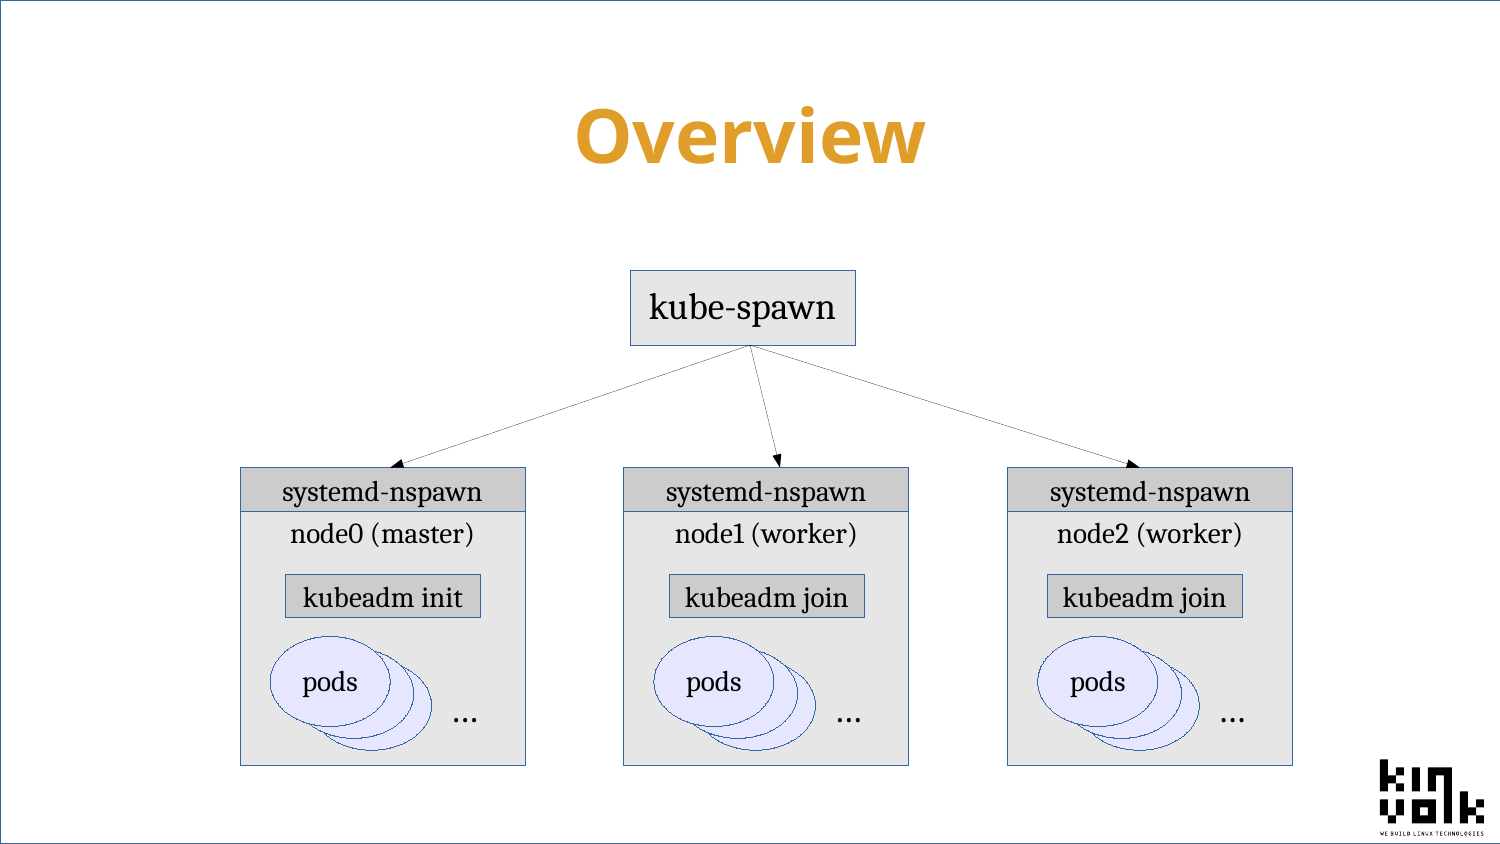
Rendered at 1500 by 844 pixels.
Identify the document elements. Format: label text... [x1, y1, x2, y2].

title Overview [51, 73, 1449, 167]
text_box kubeadm init [285, 574, 481, 618]
text_box kubeadm join [1047, 574, 1243, 618]
text_box pods [1037, 636, 1158, 727]
text_box [0, 0, 1500, 844]
picture [1373, 753, 1491, 843]
text_box node1 (worker) [623, 512, 909, 766]
text_box … [1202, 681, 1261, 741]
text_box systemd-nspawn [240, 467, 526, 512]
text_box node0 (master) [240, 512, 526, 766]
text_box … [435, 681, 493, 741]
text_box systemd-nspawn [623, 467, 909, 512]
text_box kubeadm join [669, 574, 865, 618]
text_box node2 (worker) [1007, 512, 1293, 766]
text_box systemd-nspawn [1007, 467, 1293, 512]
text_box kube-spawn [630, 270, 856, 346]
text_box pods [270, 636, 391, 727]
text_box pods [653, 636, 774, 727]
text_box … [818, 681, 877, 741]
